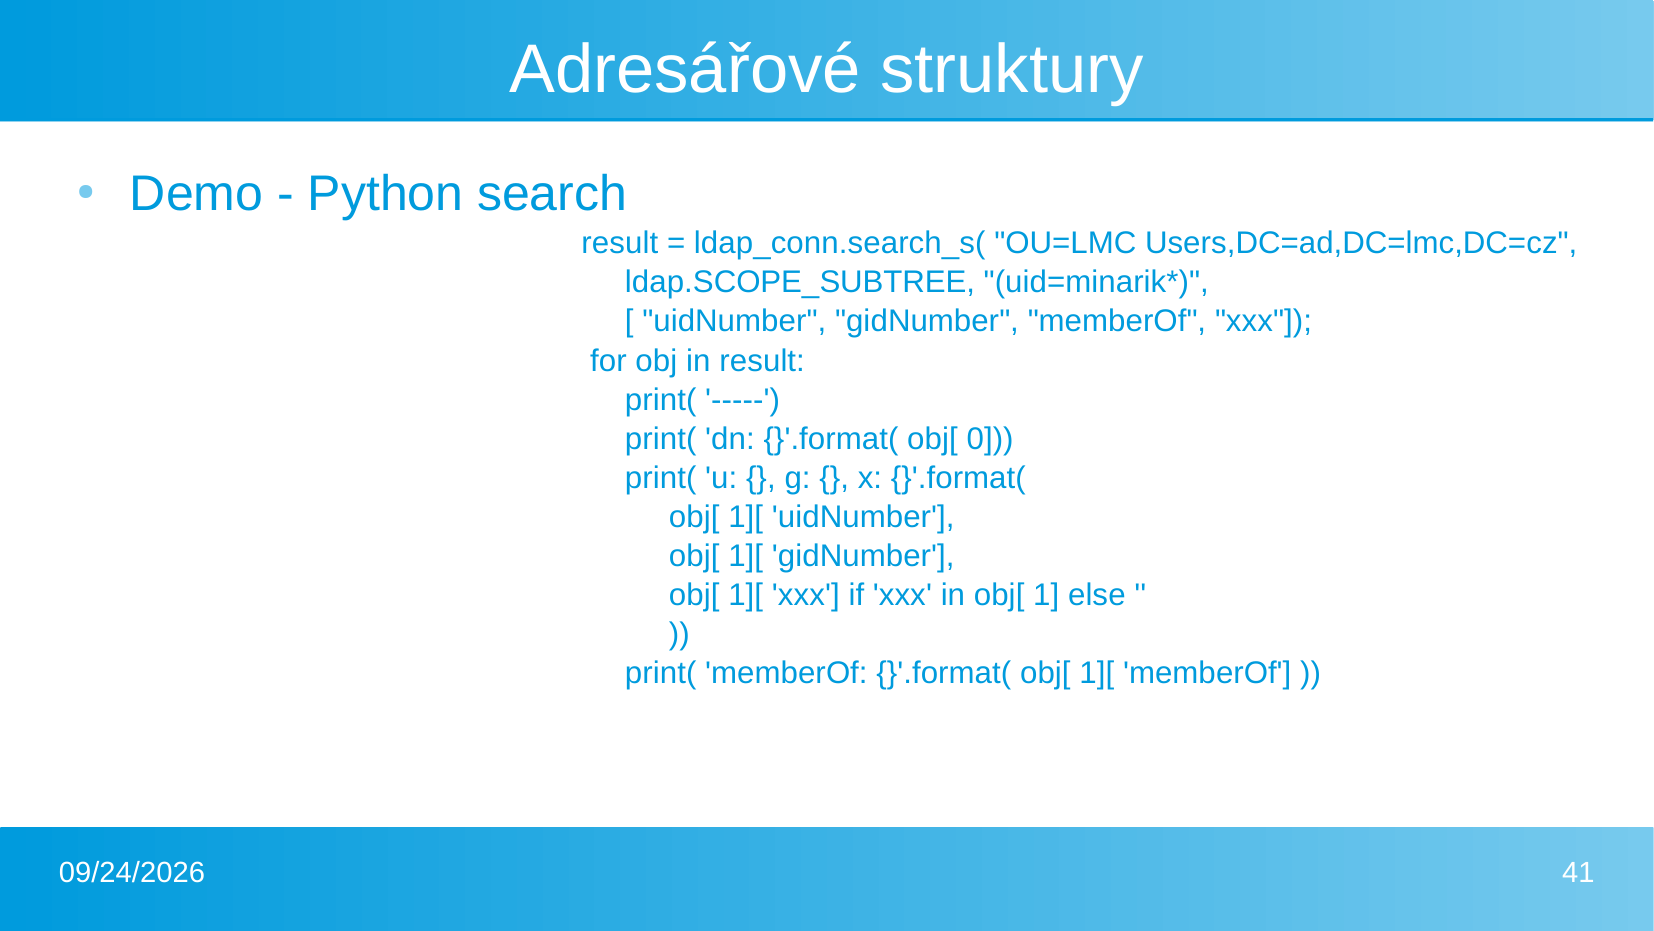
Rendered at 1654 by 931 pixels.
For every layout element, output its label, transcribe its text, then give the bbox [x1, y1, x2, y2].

title Adresářové struktury [59, 29, 1595, 108]
list Demo - Python search result = ldap_conn.search_s( "OU=LMC Users,DC=ad,DC=lmc,DC=cz", ldap.SCOPE_SUBTREE, "(uid=minarik*)", [ "uidNumber", "gidNumber", "memberOf", "xxx"]); for obj in result: print( '-----') print( 'dn: {}'.format( obj[ 0])) print( 'u: {}, g: {}, x: {}'.format( obj[ 1][ 'uidNumber'], obj[ 1][ 'gidNumber'], obj[ 1][ 'xxx'] if 'xxx' in obj[ 1] else '' )) print( 'memberOf: {}'.format( obj[ 1][ 'memberOf'] )) [59, 165, 1595, 756]
